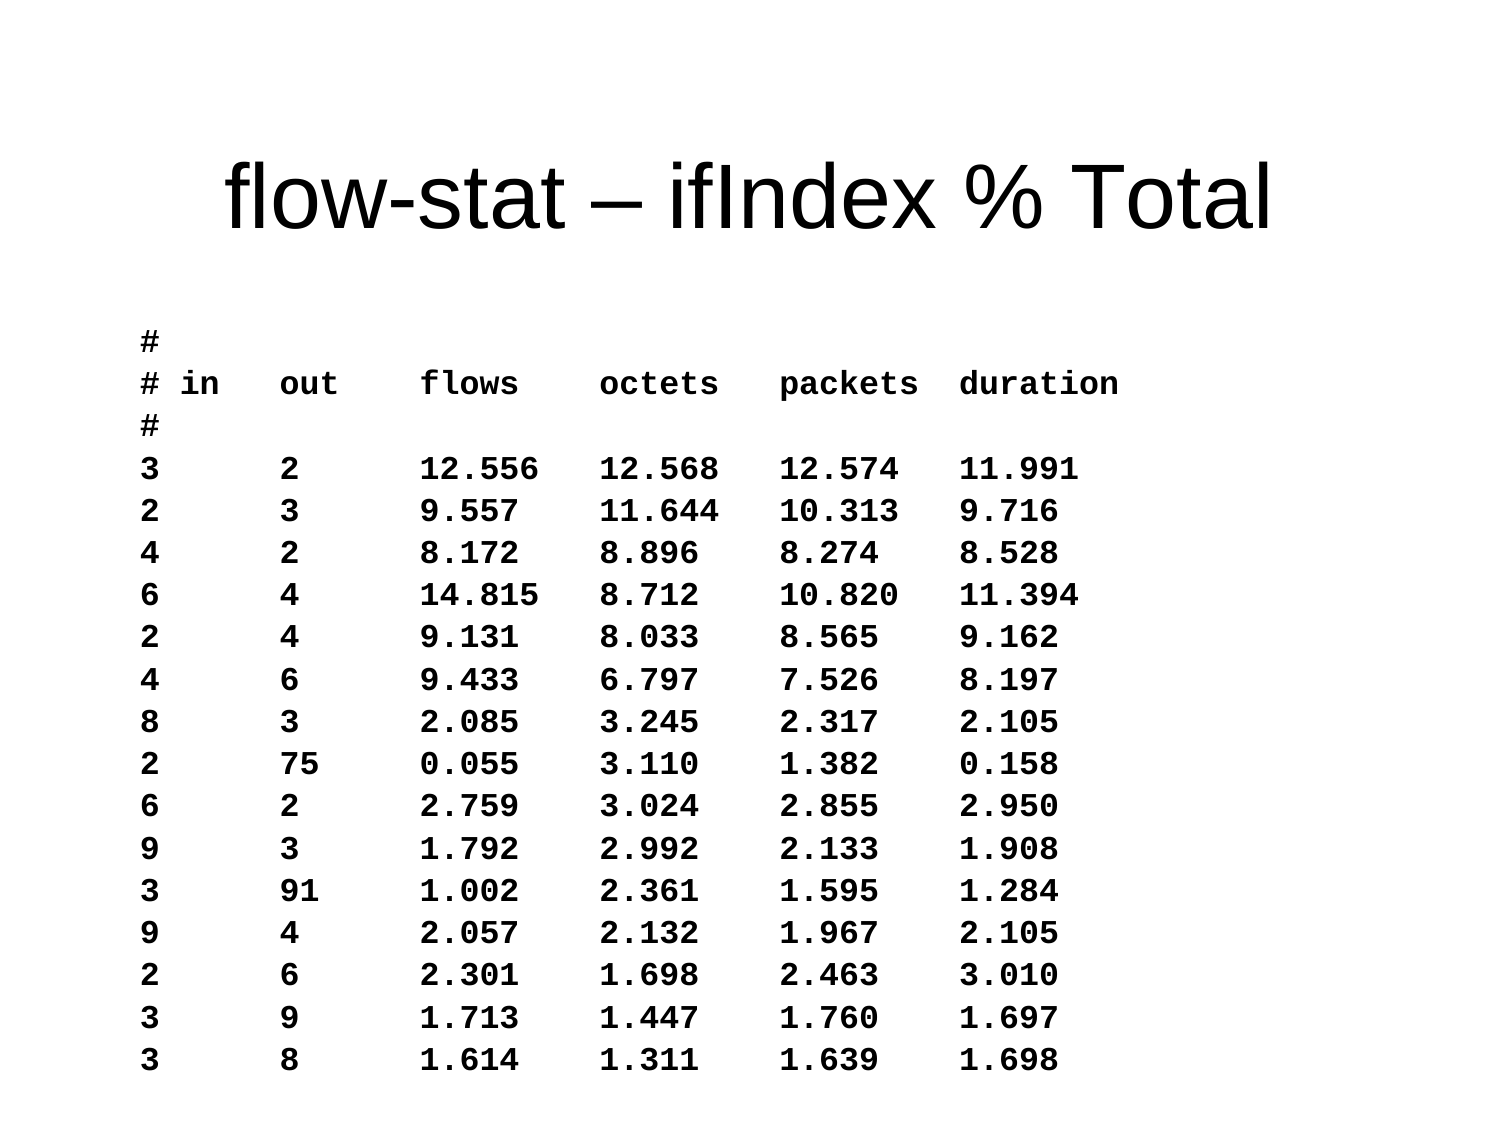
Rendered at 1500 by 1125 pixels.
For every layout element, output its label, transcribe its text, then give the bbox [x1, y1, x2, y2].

text_box # # in out flows octets packets duration # 3 2 12.556 12.568 12.574 11.991 2 3 9.557 11.644 10.313 9.716 4 2 8.172 8.896 8.274 8.528 6 4 14.815 8.712 10.820 11.394 2 4 9.131 8.033 8.565 9.162 4 6 9.433 6.797 7.526 8.197 8 3 2.085 3.245 2.317 2.105 2 75 0.055 3.110 1.382 0.158 6 2 2.759 3.024 2.855 2.950 9 3 1.792 2.992 2.133 1.908 3 91 1.002 2.361 1.595 1.284 9 4 2.057 2.132 1.967 2.105 2 6 2.301 1.698 2.463 3.010 3 9 1.713 1.447 1.760 1.697 3 8 1.614 1.311 1.639 1.698 [125, 312, 1138, 1050]
title flow-stat – ifIndex % Total [112, 99, 1388, 288]
